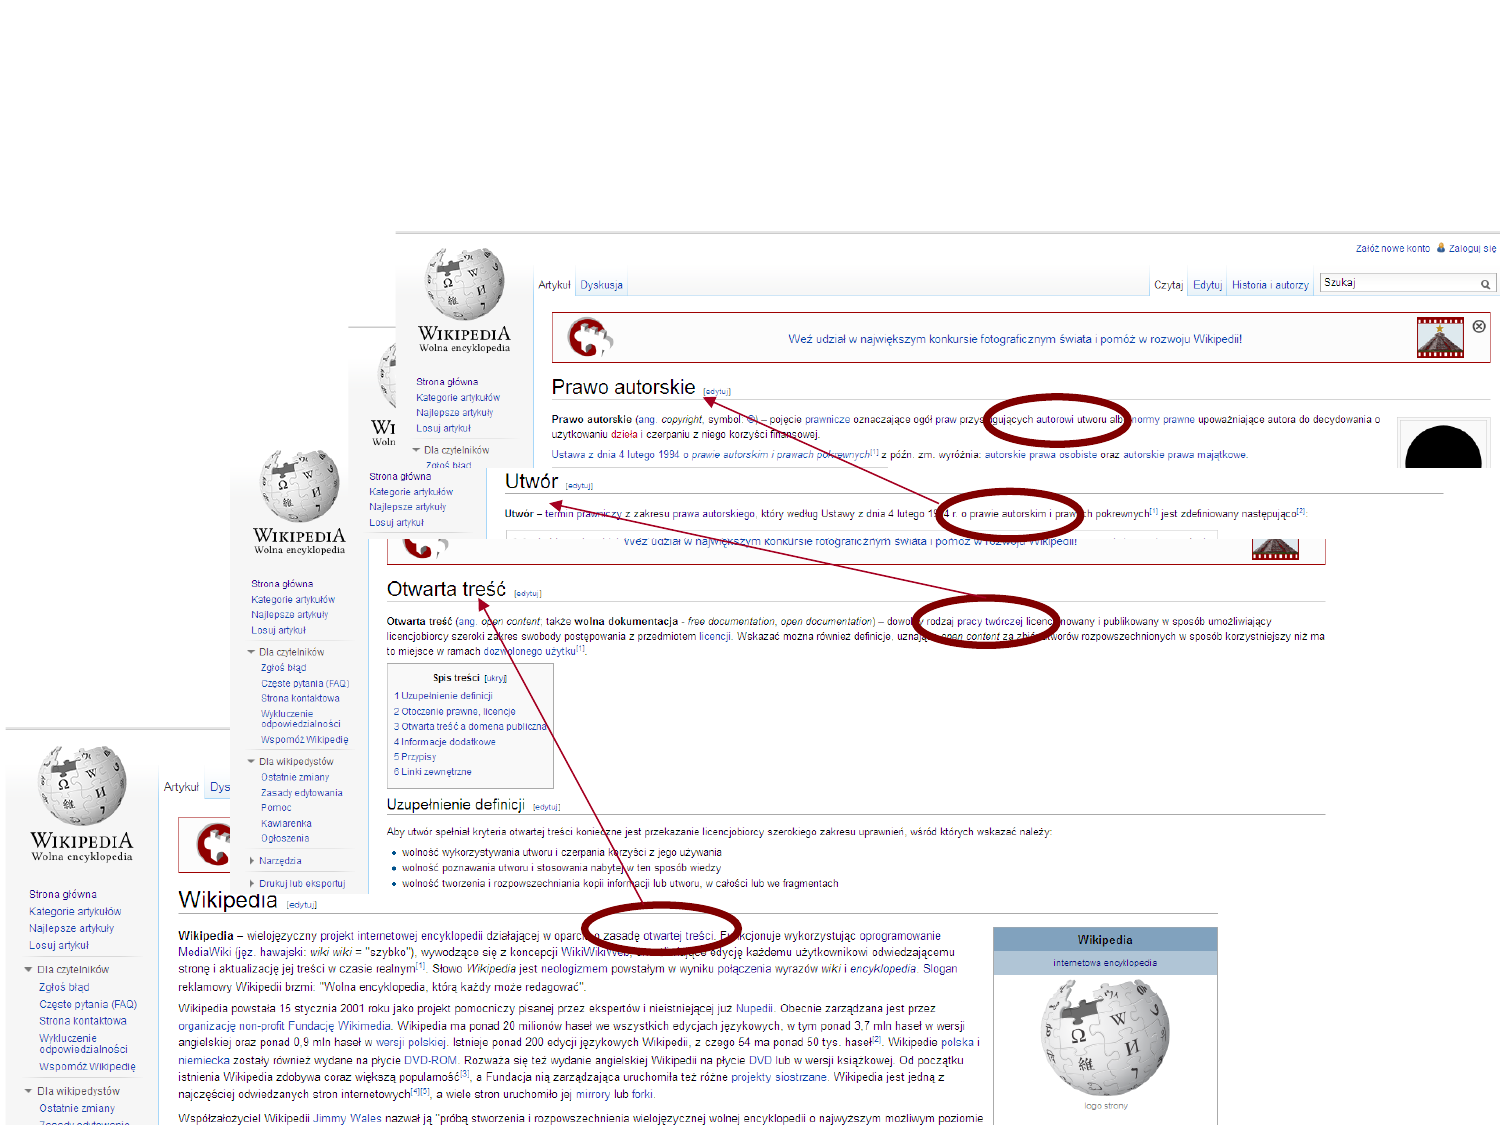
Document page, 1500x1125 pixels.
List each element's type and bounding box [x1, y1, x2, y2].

picture [5, 231, 1500, 1125]
